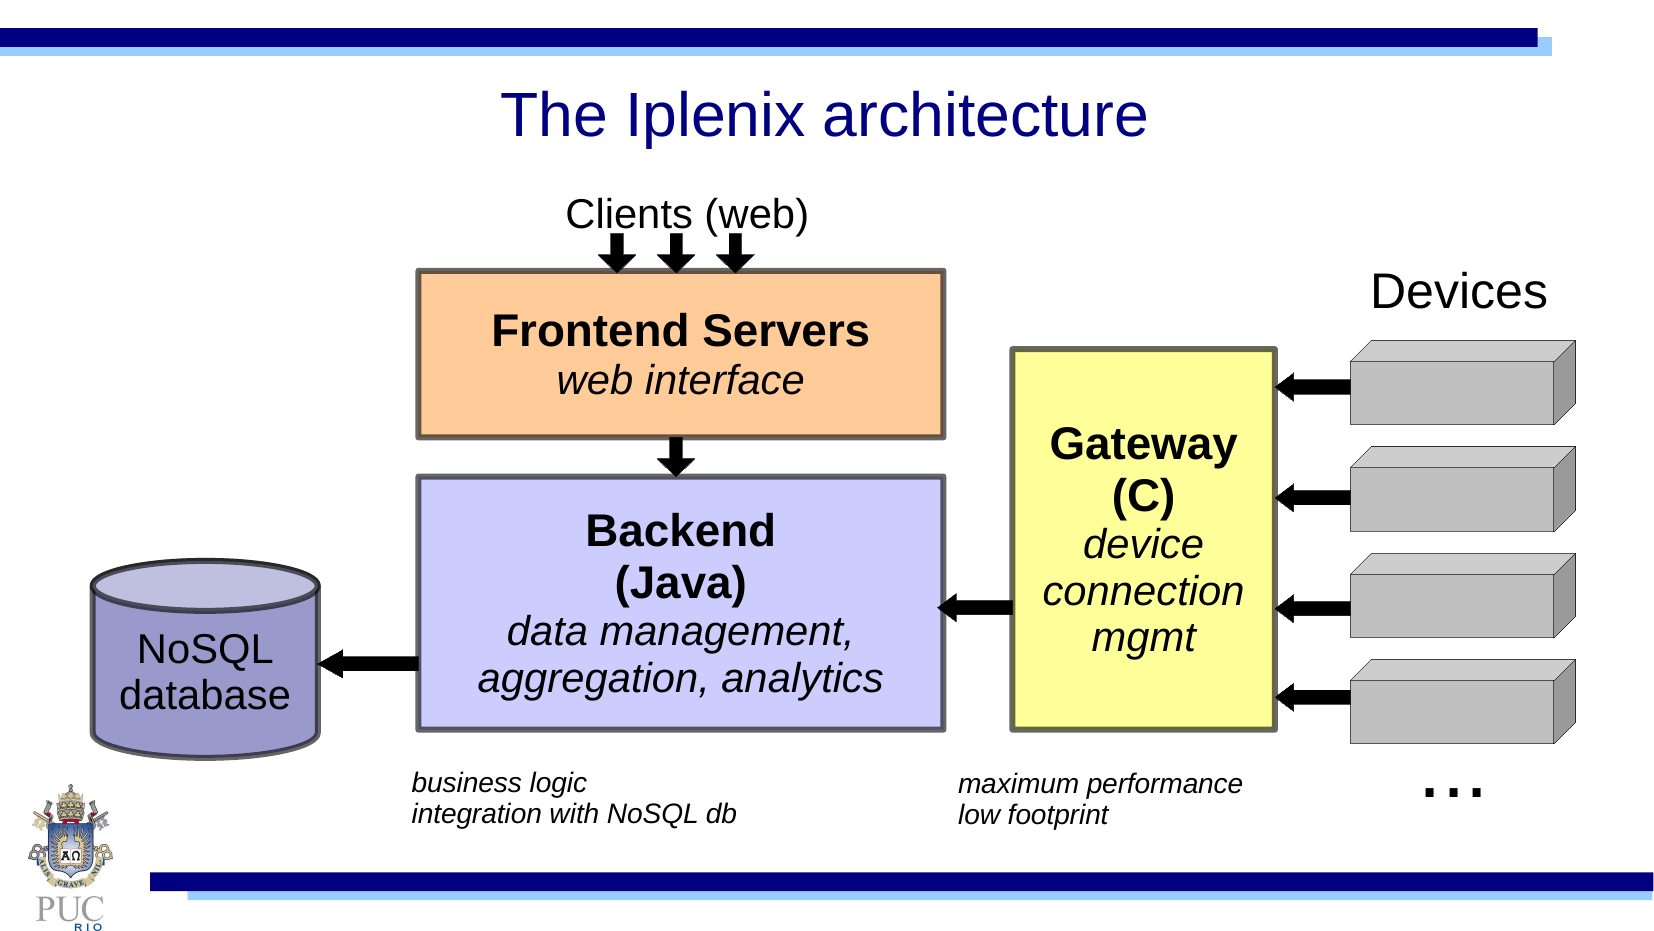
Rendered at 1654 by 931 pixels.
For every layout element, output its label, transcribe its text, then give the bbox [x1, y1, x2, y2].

text_box Backend (Java) data management, aggregation, analytics [418, 476, 944, 730]
text_box [1275, 659, 1576, 744]
title The Iplenix architecture [37, 37, 1613, 193]
text_box Clients (web) [550, 183, 851, 245]
text_box [657, 437, 695, 477]
text_box [1275, 553, 1576, 638]
text_box [317, 649, 419, 678]
text_box [1275, 446, 1576, 532]
text_box [937, 593, 1013, 622]
text_box NoSQL database [92, 588, 318, 758]
text_box [598, 233, 636, 273]
picture [28, 784, 113, 931]
text_box Gateway (C) device connection mgmt [1012, 349, 1275, 730]
text_box business logic integration with NoSQL db [396, 759, 753, 837]
text_box Devices [1355, 256, 1564, 327]
text_box [1275, 340, 1576, 425]
text_box ... [1404, 714, 1558, 823]
text_box [657, 233, 695, 273]
text_box maximum performance low footprint [943, 760, 1259, 839]
text_box [716, 233, 755, 273]
text_box Frontend Servers web interface [418, 270, 944, 438]
